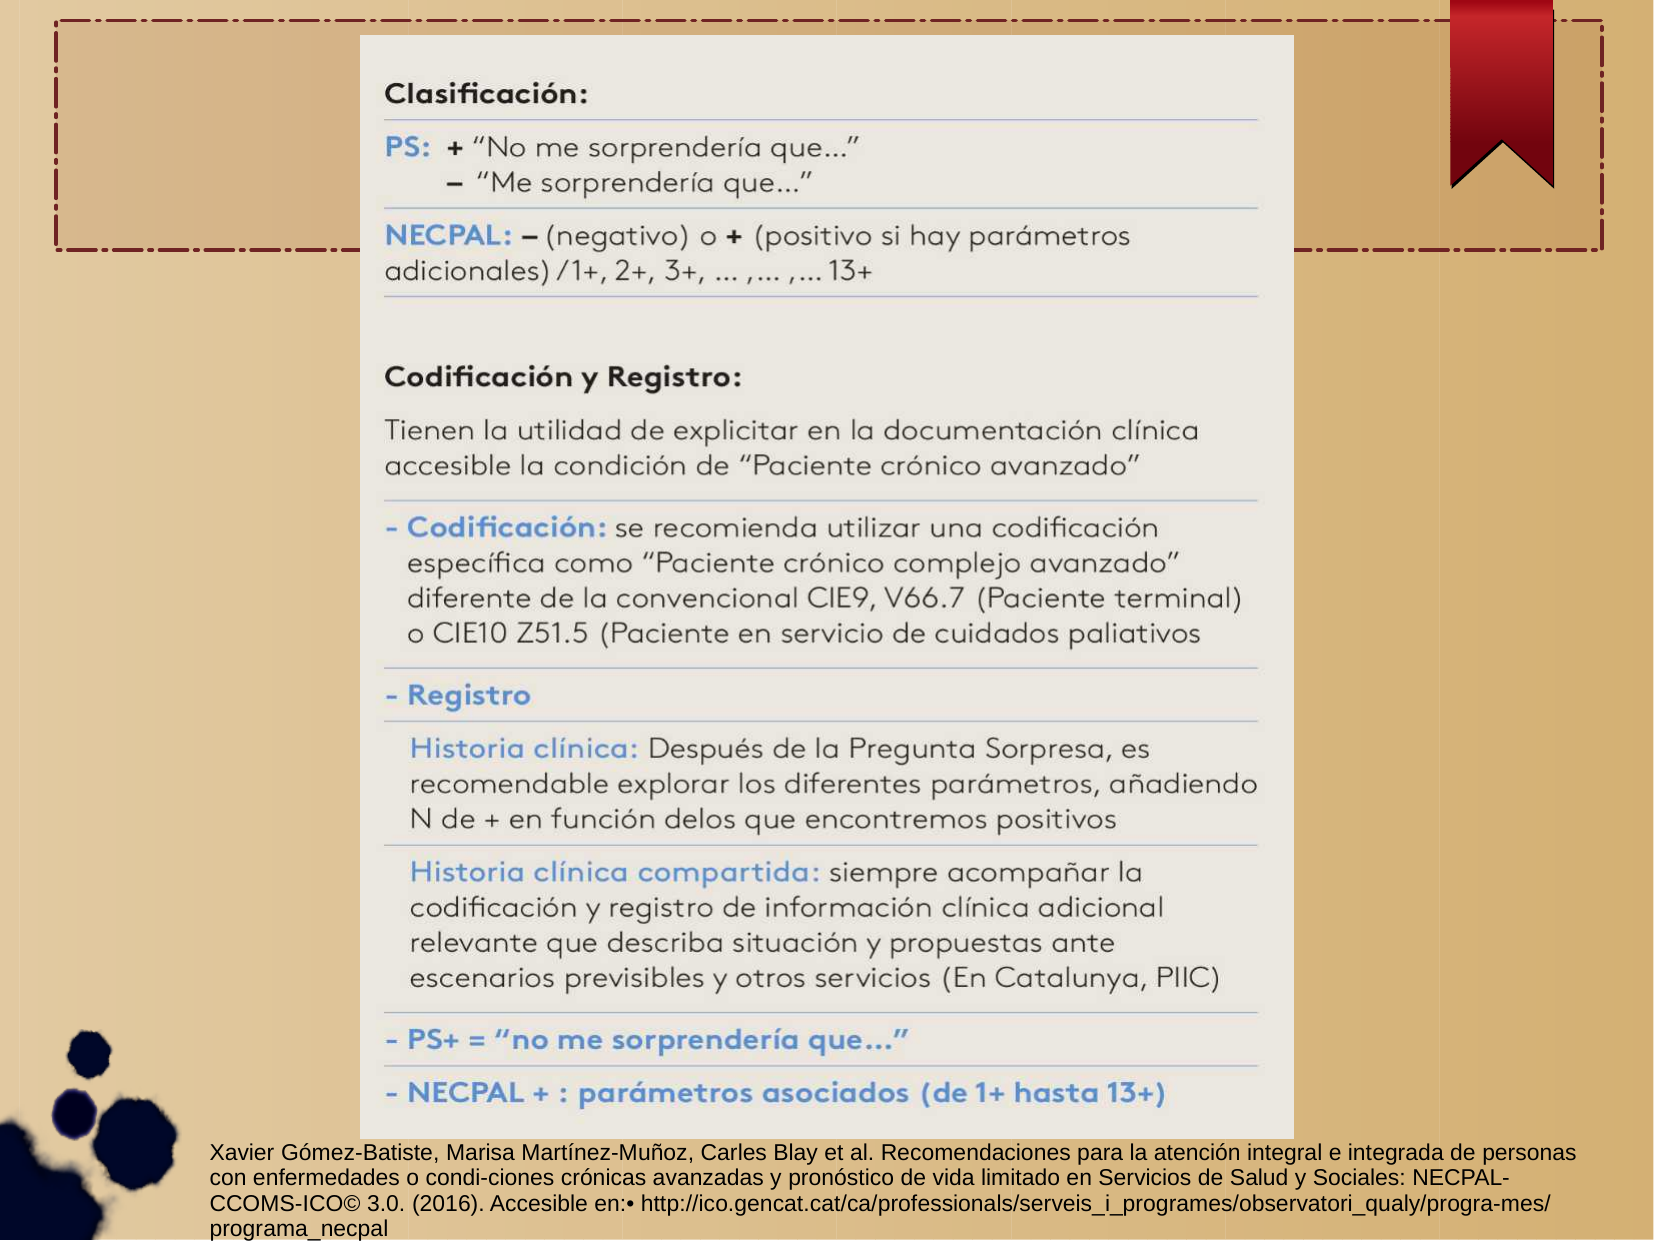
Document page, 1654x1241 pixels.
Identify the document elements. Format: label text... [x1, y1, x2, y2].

text_box Xavier Gómez-Batiste, Marisa Martínez-Muñoz, Carles Blay et al. Recomendaciones para la atención integral e integrada de personas con enfermedades o condi-ciones crónicas avanzadas y pronóstico de vida limitado en Servicios de Salud y Sociales: NECPAL-CCOMS-ICO© 3.0. (2016). Accesible en:• http://ico.gencat.cat/ca/professionals/serveis_i_programes/observatori_qualy/progra-mes/programa_necpal [194, 1131, 1613, 1241]
picture [360, 35, 1294, 1131]
